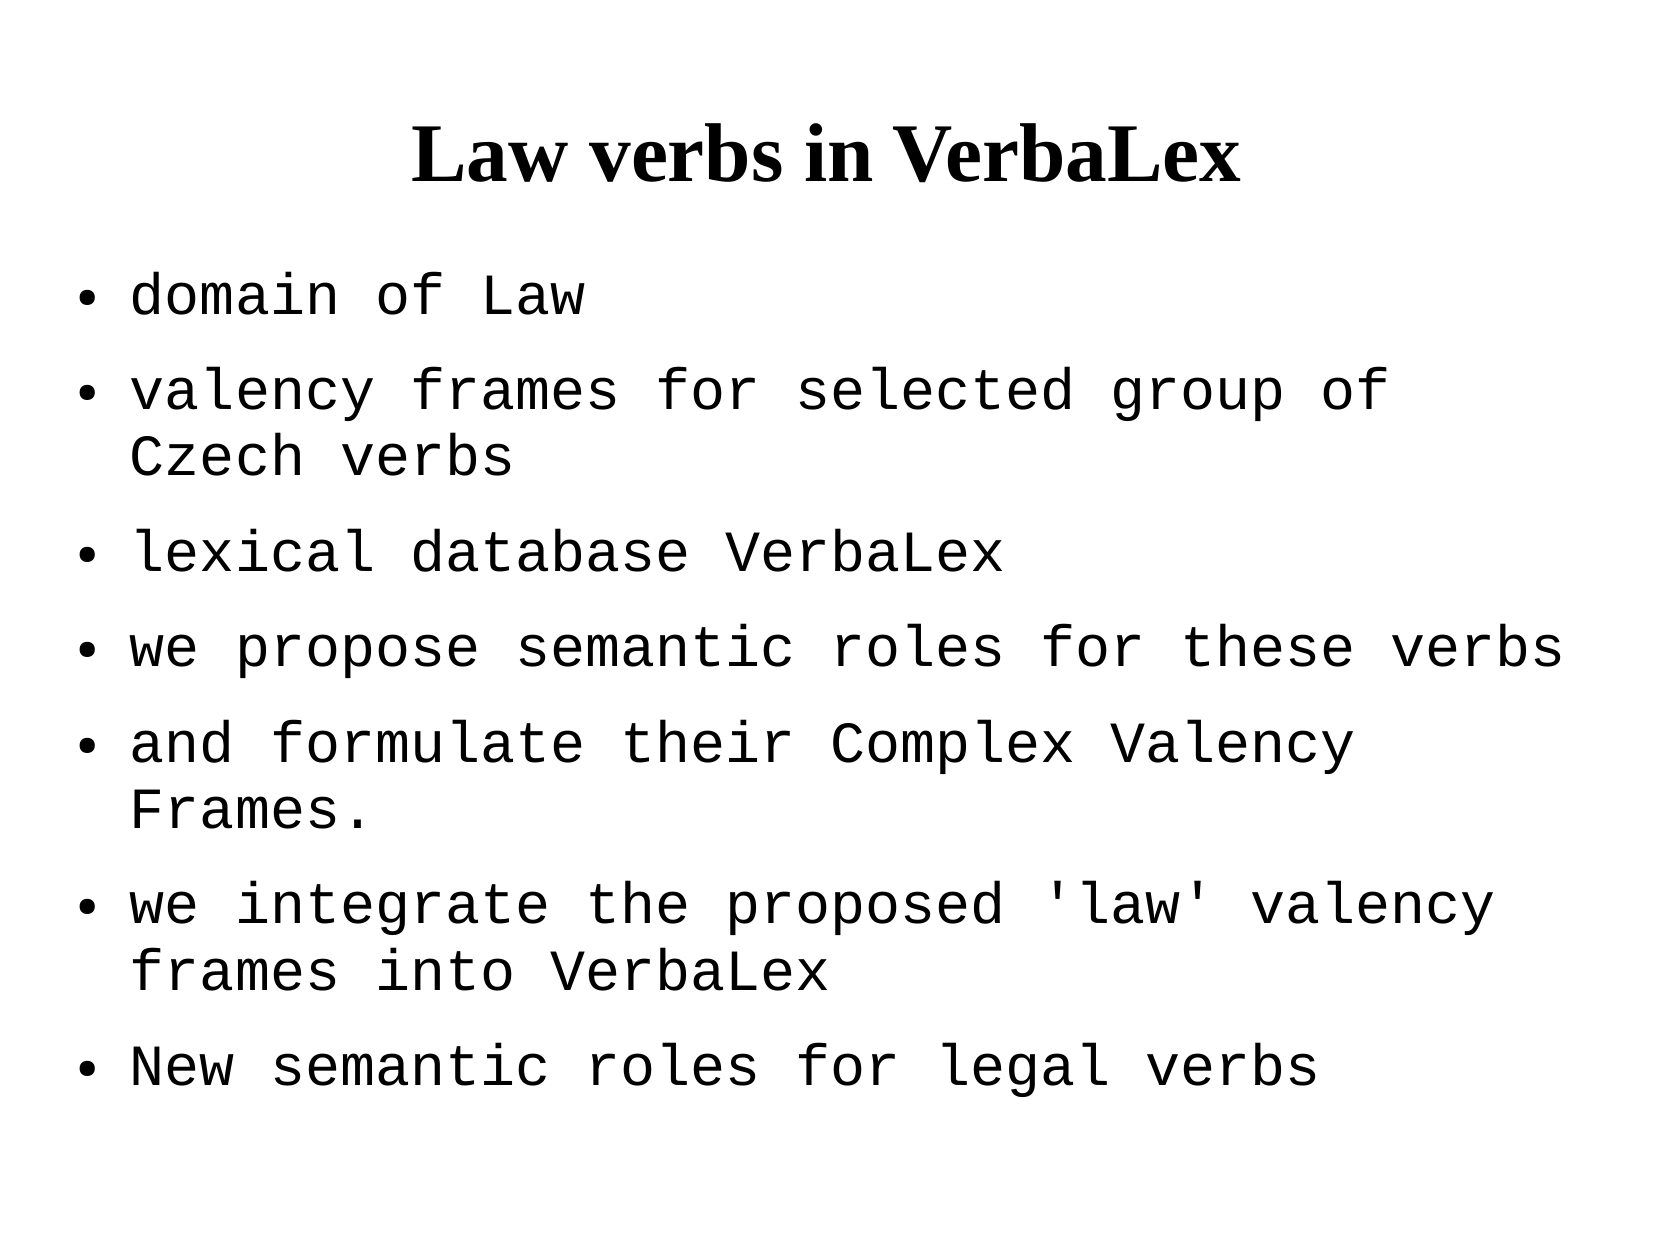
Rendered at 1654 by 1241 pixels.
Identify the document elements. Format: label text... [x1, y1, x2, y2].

title Law verbs in VerbaLex [82, 49, 1571, 257]
list domain of Law valency frames for selected group of Czech verbs lexical database VerbaLex we propose semantic roles for these verbs and formulate their Complex Valency Frames. we integrate the proposed 'law' valency frames into VerbaLex New semantic roles for legal verbs [59, 265, 1571, 1153]
